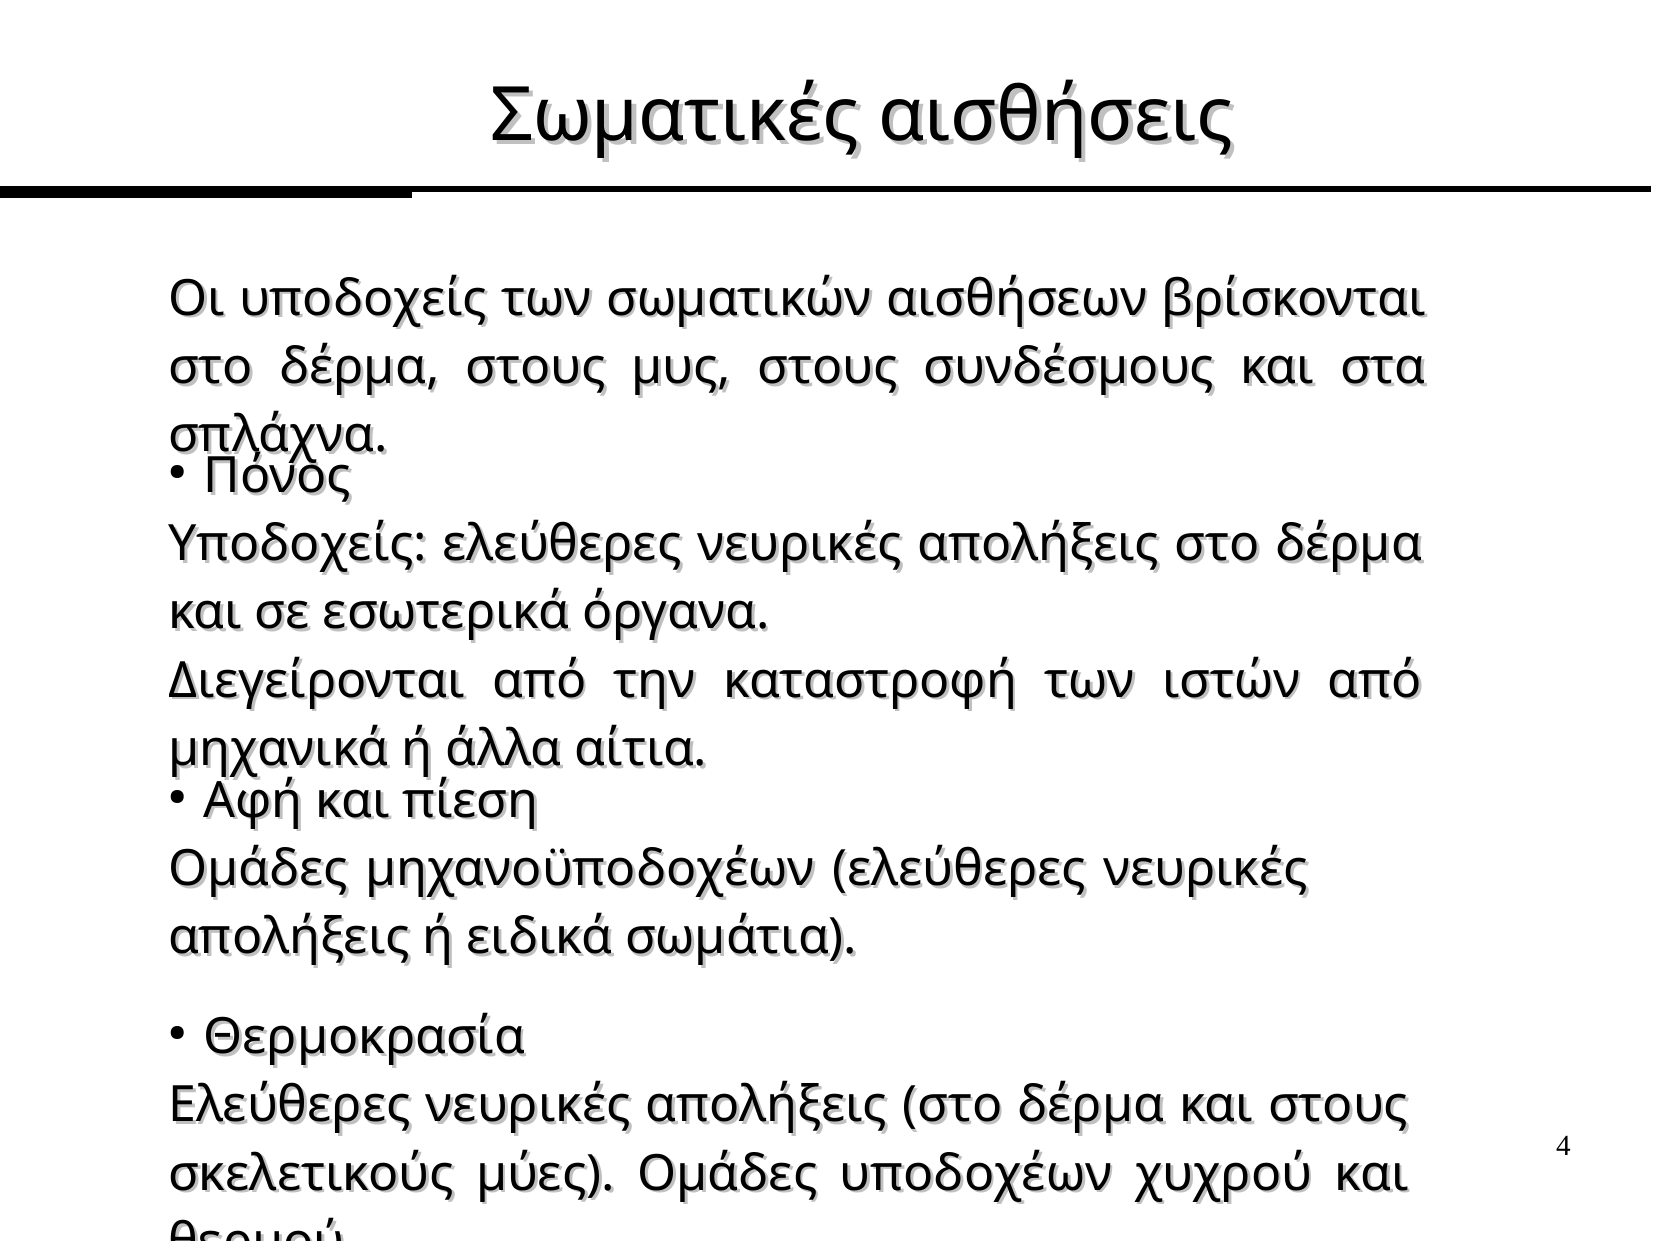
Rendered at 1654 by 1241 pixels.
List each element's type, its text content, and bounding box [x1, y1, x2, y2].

text_box Θερμοκρασία Ελεύθερες νευρικές απολήξεις (στο δέρμα και στους σκελετικούς μύες). Ομάδες υποδοχέων χυχρού και θερμού. [153, 992, 1501, 1189]
text_box Οι υποδοχείς των σωματικών αισθήσεων βρίσκονται στο δέρμα, στους μυς, στους συνδέσμους και στα σπλάχνα. [153, 254, 1441, 390]
text_box Σωματικές αισθήσεις [475, 52, 1178, 158]
text_box Πόνος Υποδοχείς: ελεύθερες νευρικές απολήξεις στο δέρμα και σε εσωτερικά όργανα. Διεγείρονται από την καταστροφή των ιστών από μηχανικά ή άλλα αίτια. [153, 431, 1501, 748]
text_box Αφή και πίεση Ομάδες μηχανοϋποδοχέων (ελεύθερες νευρικές απολήξεις ή ειδικά σωμάτια). [153, 756, 1501, 953]
